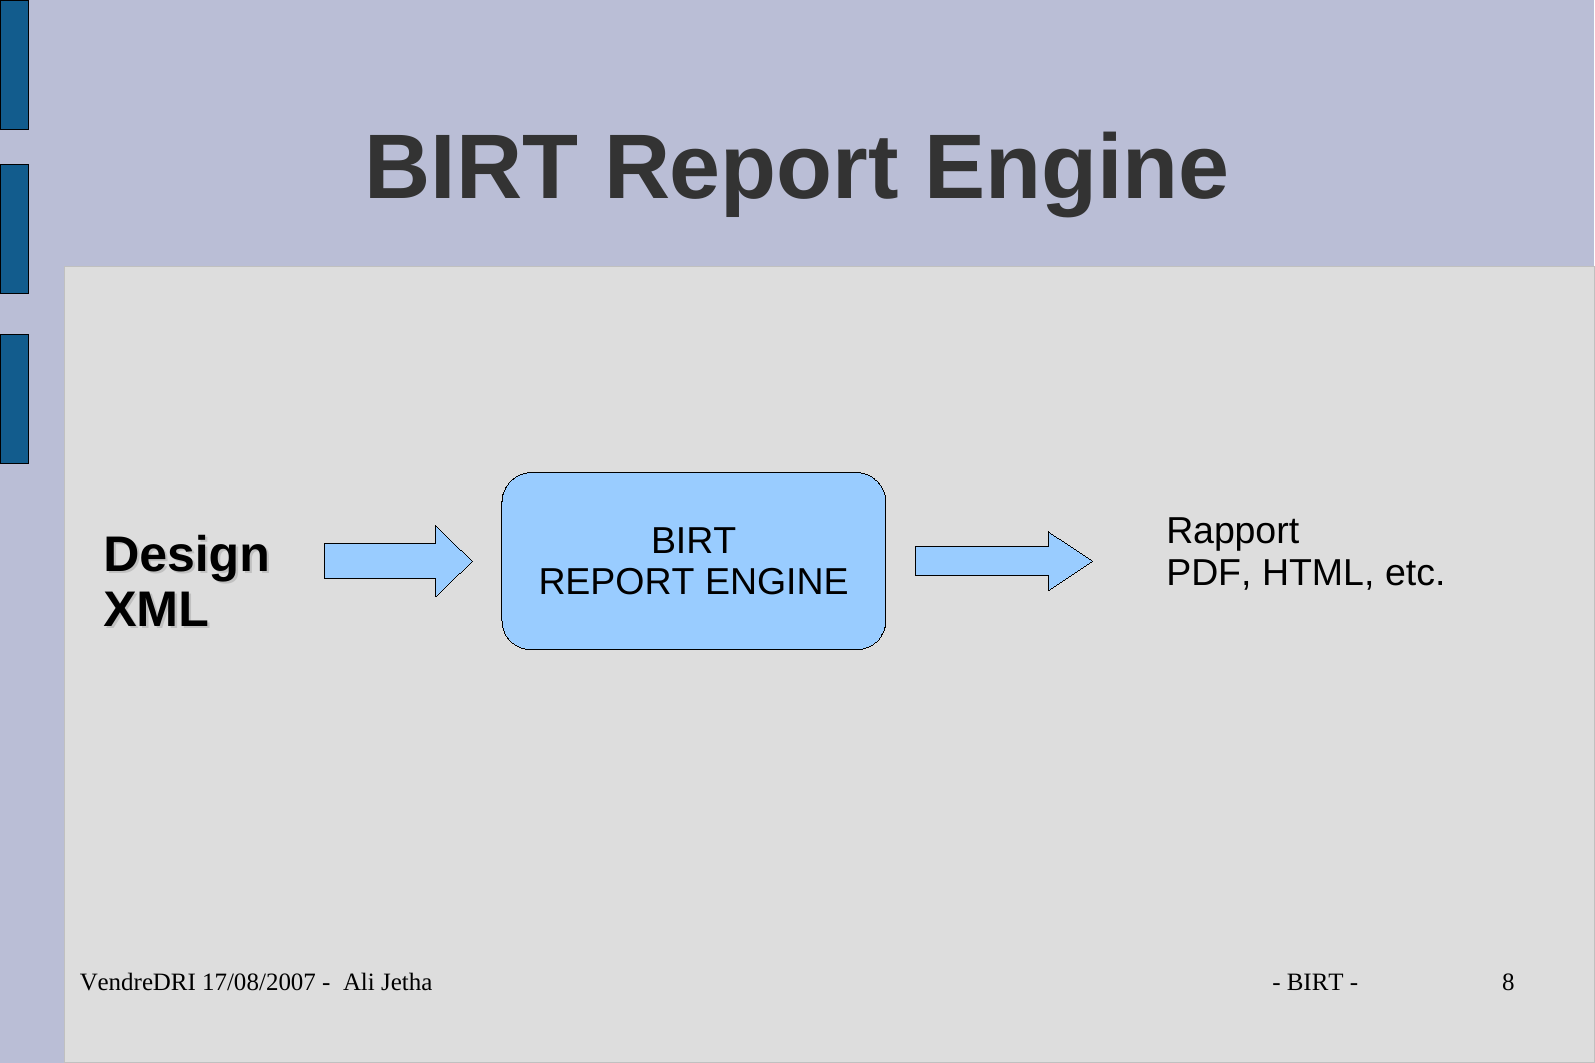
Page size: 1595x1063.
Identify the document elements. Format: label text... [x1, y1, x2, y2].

text_box [324, 525, 473, 597]
text_box BIRT REPORT ENGINE [501, 472, 886, 650]
text_box [915, 531, 1093, 591]
title BIRT Report Engine [117, 85, 1479, 249]
text_box Rapport PDF, HTML, etc. [1151, 501, 1461, 601]
text_box Design XML [88, 518, 443, 645]
